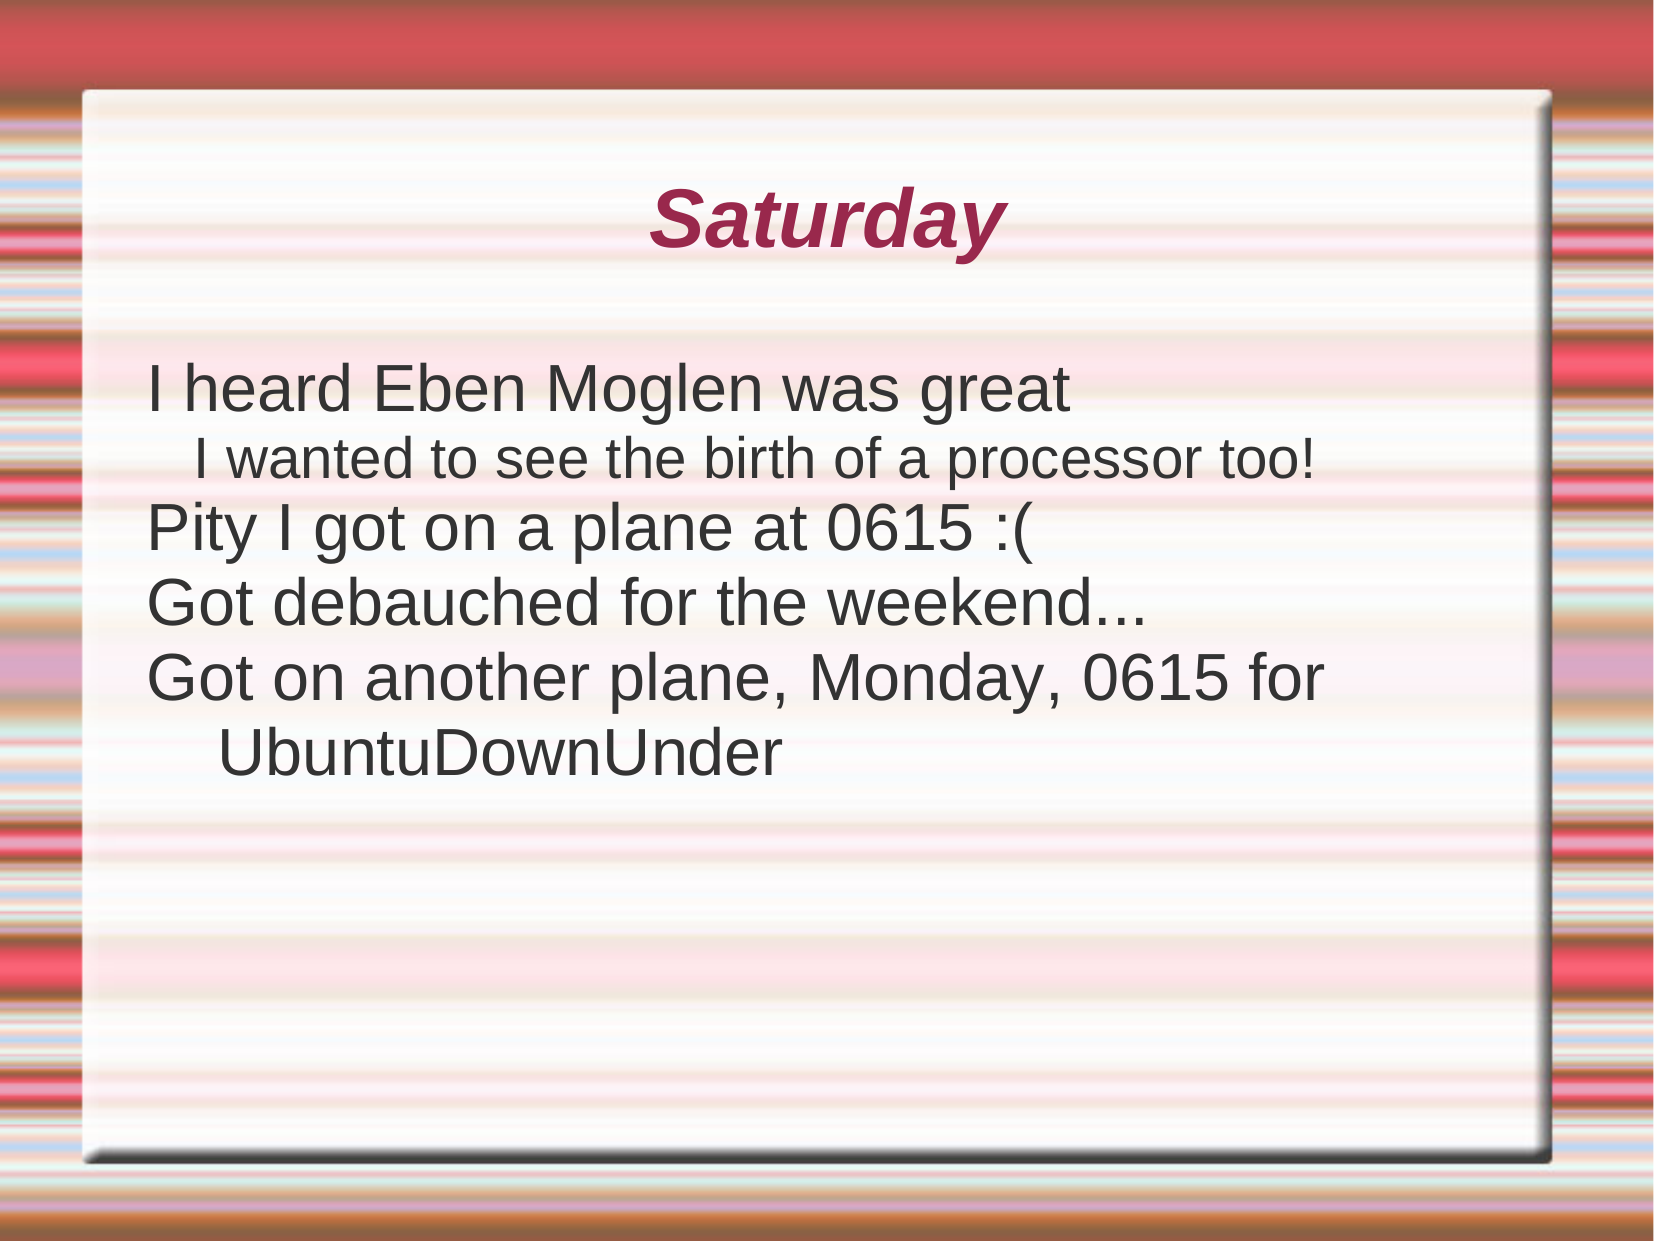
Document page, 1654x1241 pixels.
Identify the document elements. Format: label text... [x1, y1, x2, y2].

title Saturday [121, 114, 1534, 322]
picture [0, 0, 1654, 1241]
list I heard Eben Moglen was great I wanted to see the birth of a processor too! Pity I got on a plane at 0615 :( Got debauched for the weekend... Got on another plane, Monday, 0615 for UbuntuDownUnder [134, 350, 1516, 1133]
